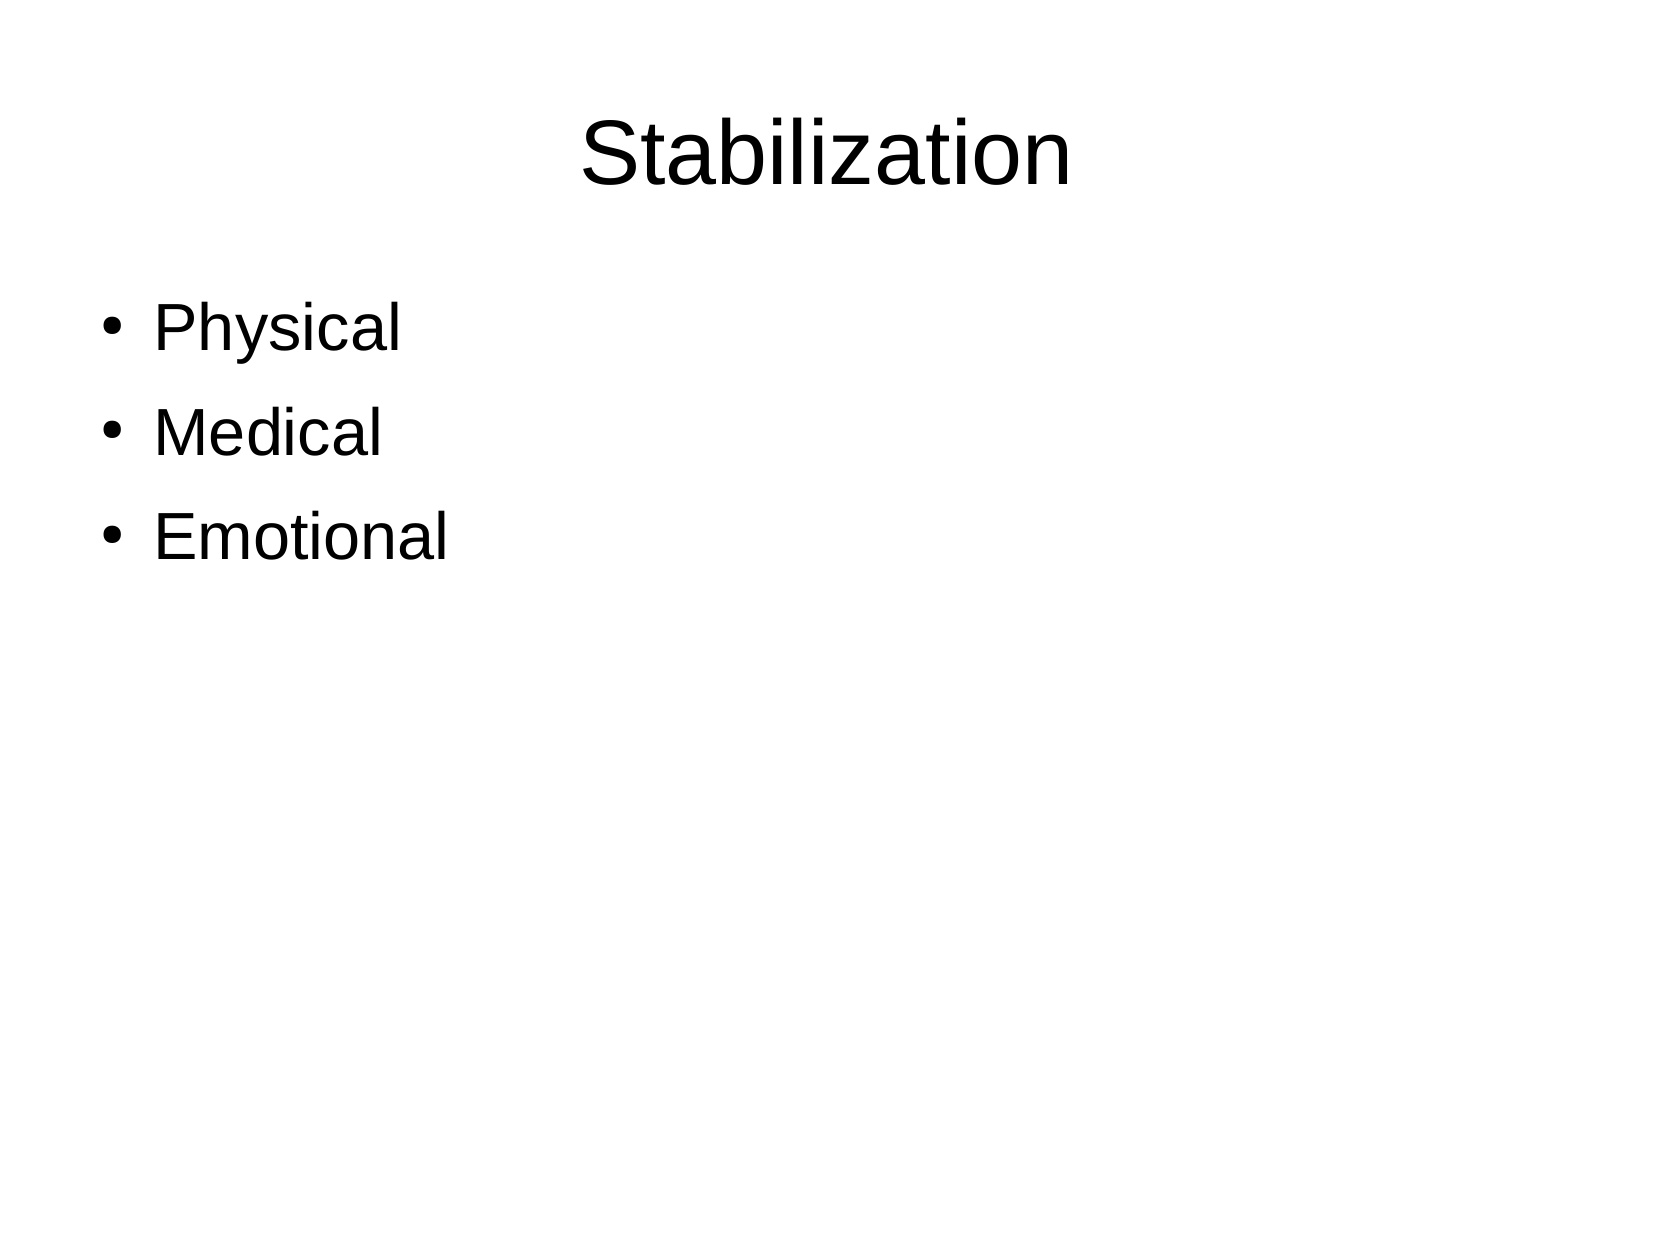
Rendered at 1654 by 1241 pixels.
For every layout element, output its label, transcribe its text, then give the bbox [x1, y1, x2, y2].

title Stabilization [82, 49, 1571, 257]
list Physical Medical Emotional [82, 290, 1571, 1010]
